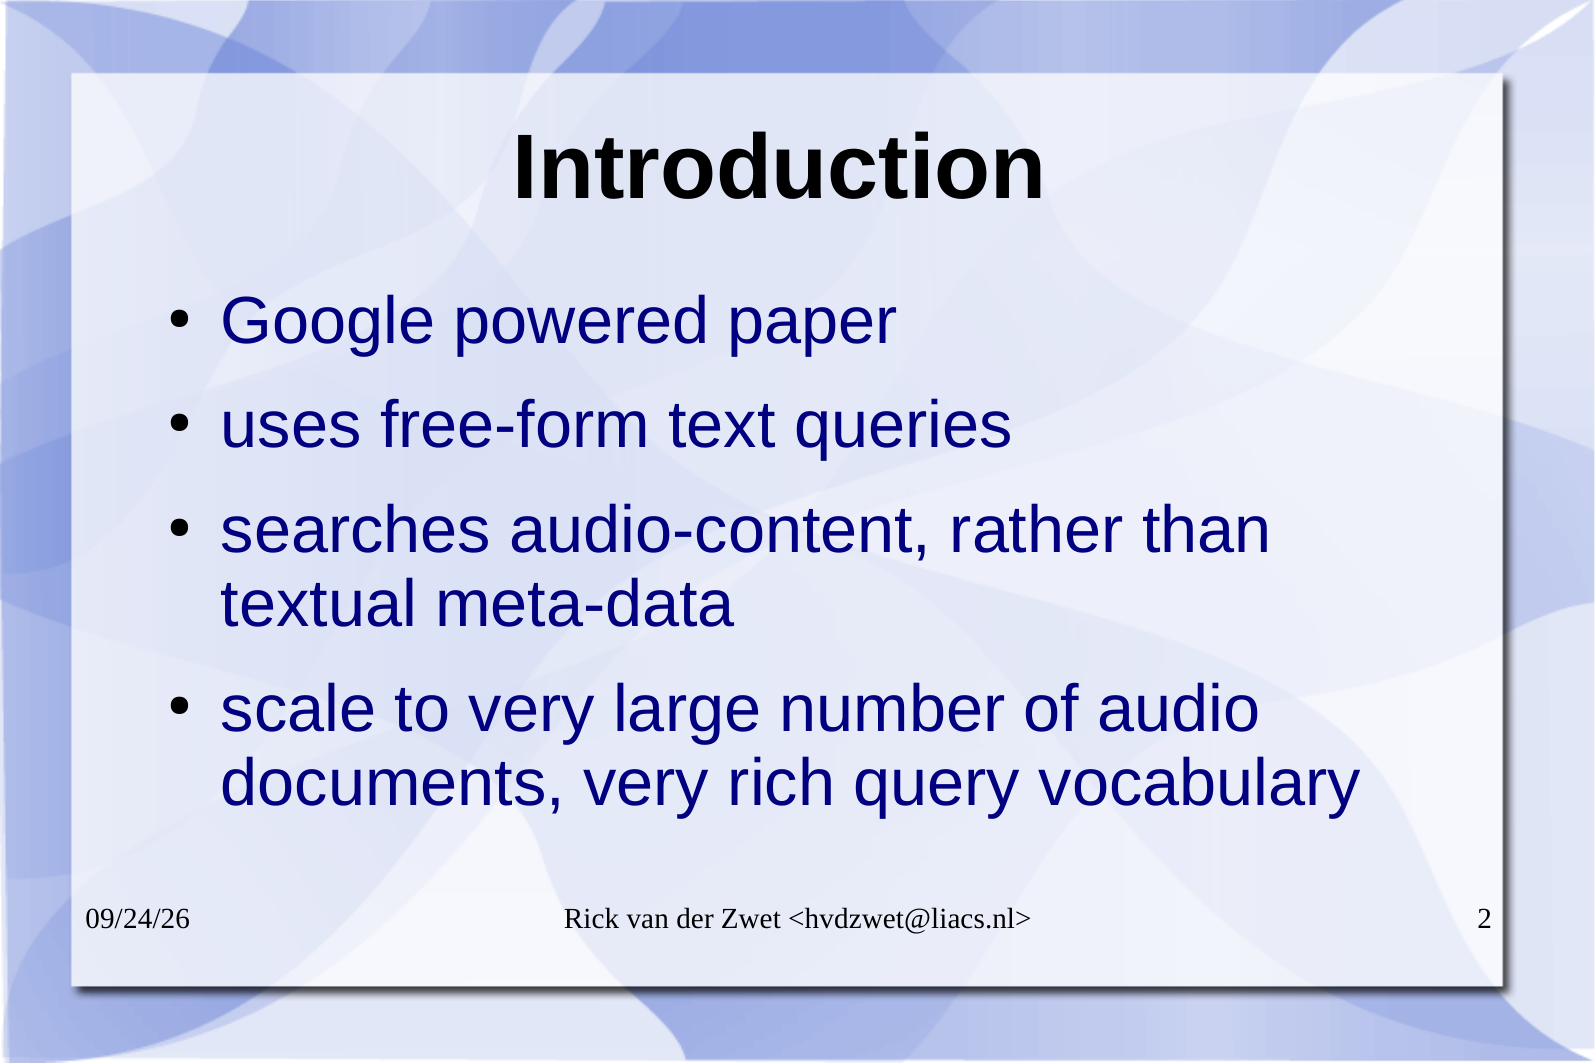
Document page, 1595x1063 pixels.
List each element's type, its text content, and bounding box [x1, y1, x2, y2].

list Google powered paper uses free-form text queries searches audio-content, rather than textual meta-data scale to very large number of audio documents, very rich query vocabulary [150, 282, 1460, 925]
picture [0, 0, 1595, 1063]
title Introduction [79, 77, 1481, 256]
